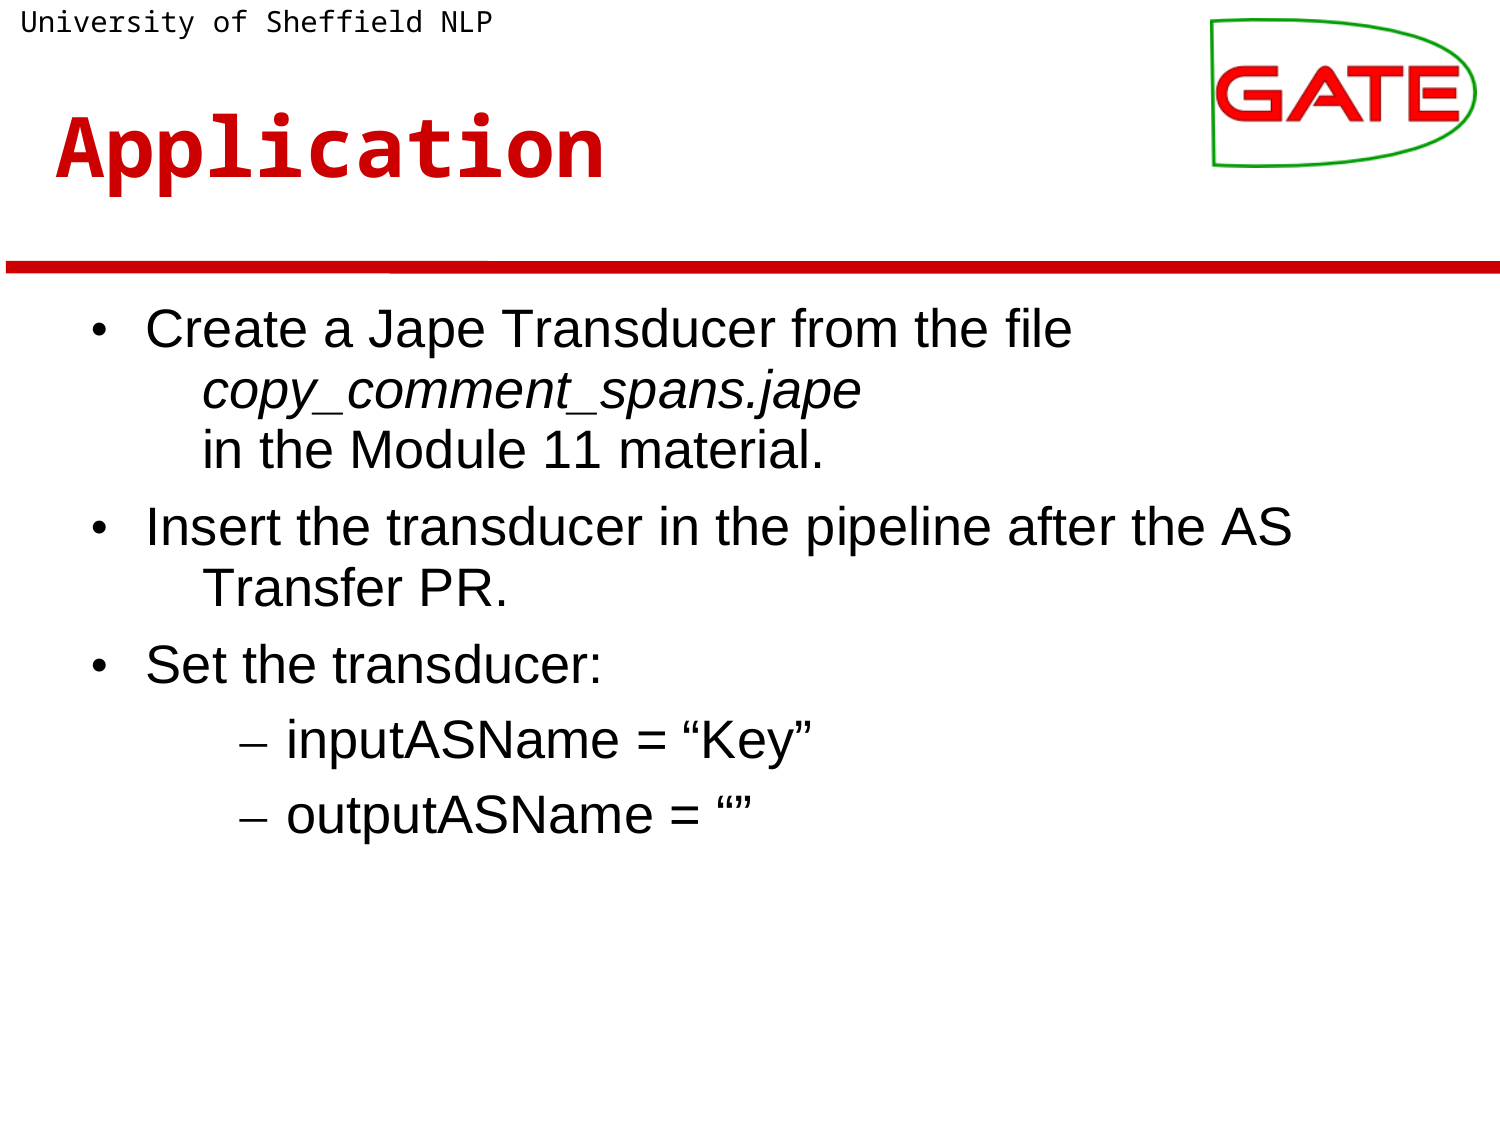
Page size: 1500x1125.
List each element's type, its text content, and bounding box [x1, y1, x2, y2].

picture [1210, 18, 1477, 168]
title Application [41, 37, 1391, 254]
list Create a Jape Transducer from the file copy_comment_spans.jape in the Module 11 material. Insert the transducer in the pipeline after the AS Transfer PR. Set the transducer: inputASName = “Key” outputASName = “” [74, 290, 1425, 1034]
